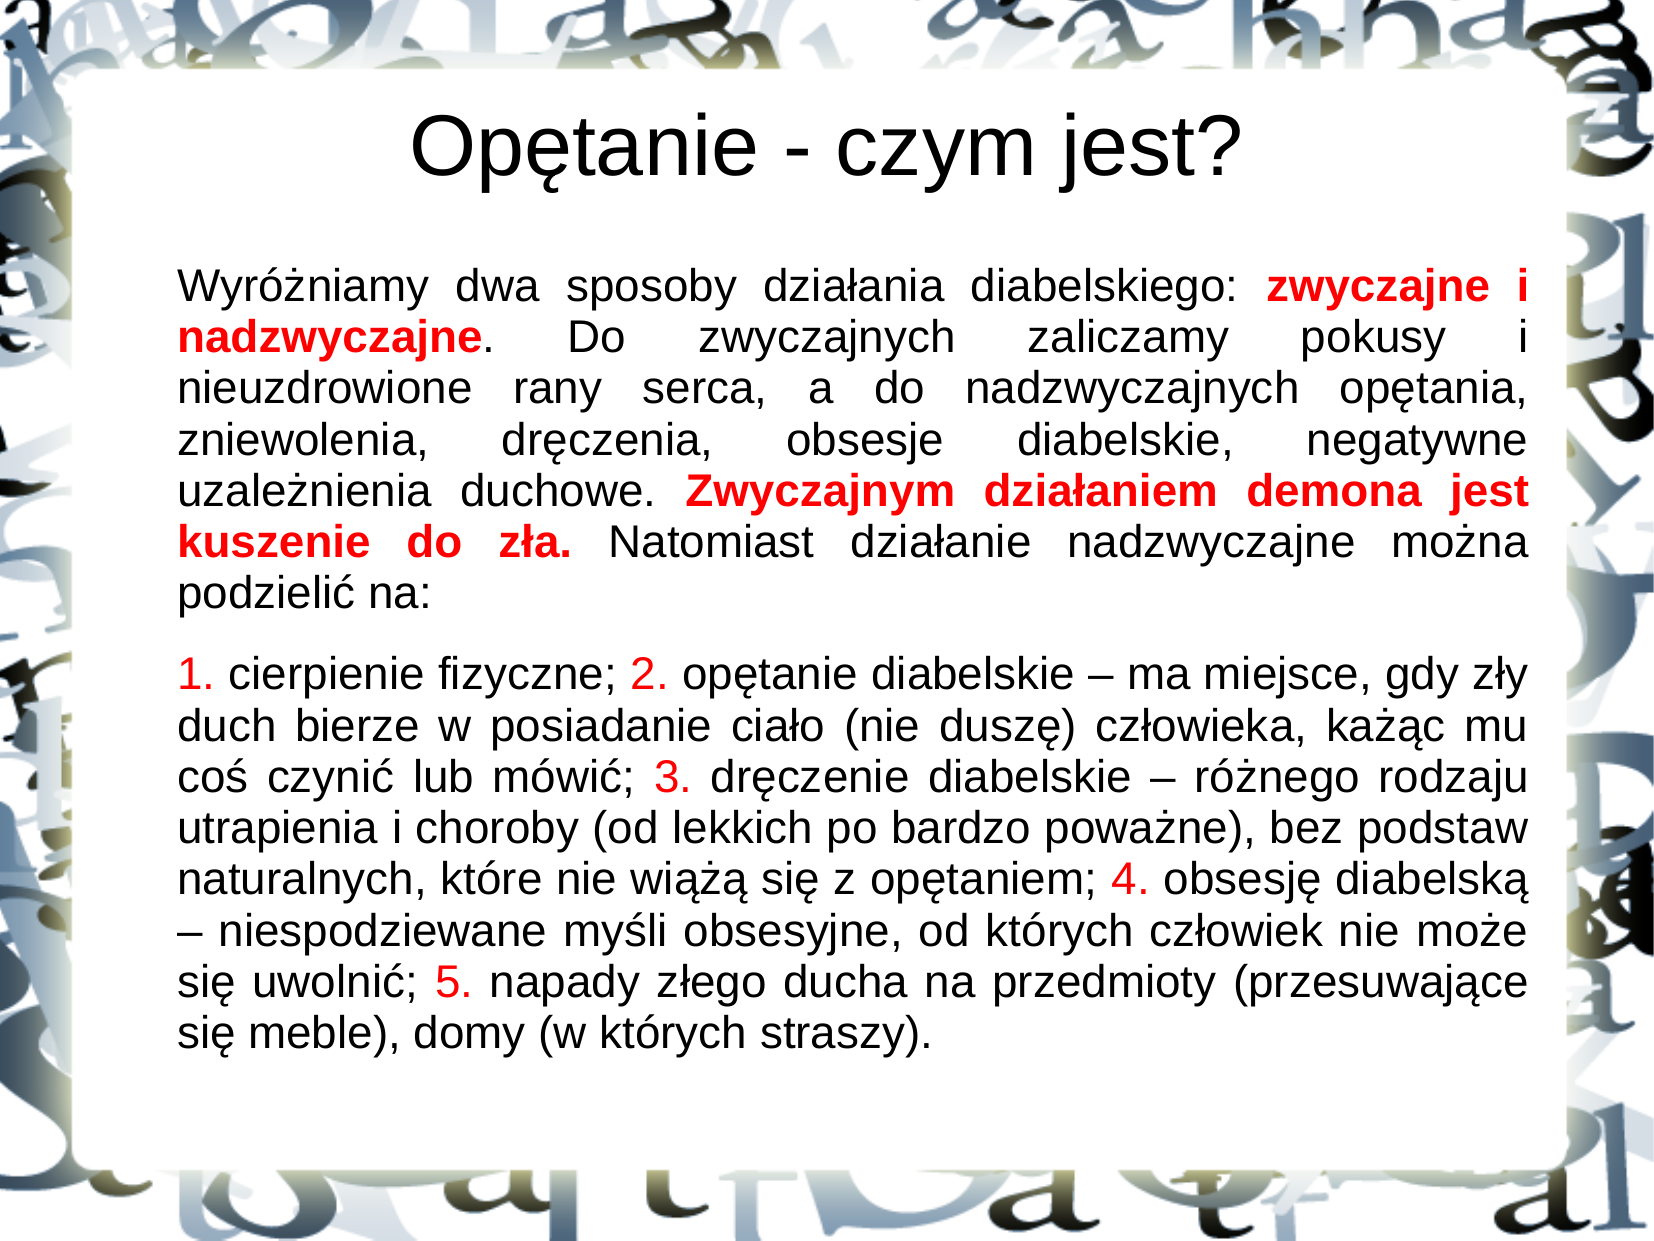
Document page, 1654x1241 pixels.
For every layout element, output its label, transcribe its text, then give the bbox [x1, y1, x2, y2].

title Opętanie - czym jest? [82, 78, 1571, 213]
picture [0, 0, 1654, 1241]
list Wyróżniamy dwa sposoby działania diabelskiego: zwyczajne i nadzwyczajne. Do zwyczajnych zaliczamy pokusy i nieuzdrowione rany serca, a do nadzwyczajnych opętania, zniewolenia, dręczenia, obsesje diabelskie, negatywne uzależnienia duchowe. Zwyczajnym działaniem demona jest kuszenie do zła. Natomiast działanie nadzwyczajne można podzielić na: 1. cierpienie fizyczne; 2. opętanie diabelskie – ma miejsce, gdy zły duch bierze w posiadanie ciało (nie duszę) człowieka, każąc mu coś czynić lub mówić; 3. dręczenie diabelskie – różnego rodzaju utrapienia i choroby (od lekkich po bardzo poważne), bez podstaw naturalnych, które nie wiążą się z opętaniem; 4. obsesję diabelską – niespodziewane myśli obsesyjne, od których człowiek nie może się uwolnić; 5. napady złego ducha na przedmioty (przesuwające się meble), domy (w których straszy). [106, 259, 1530, 1079]
